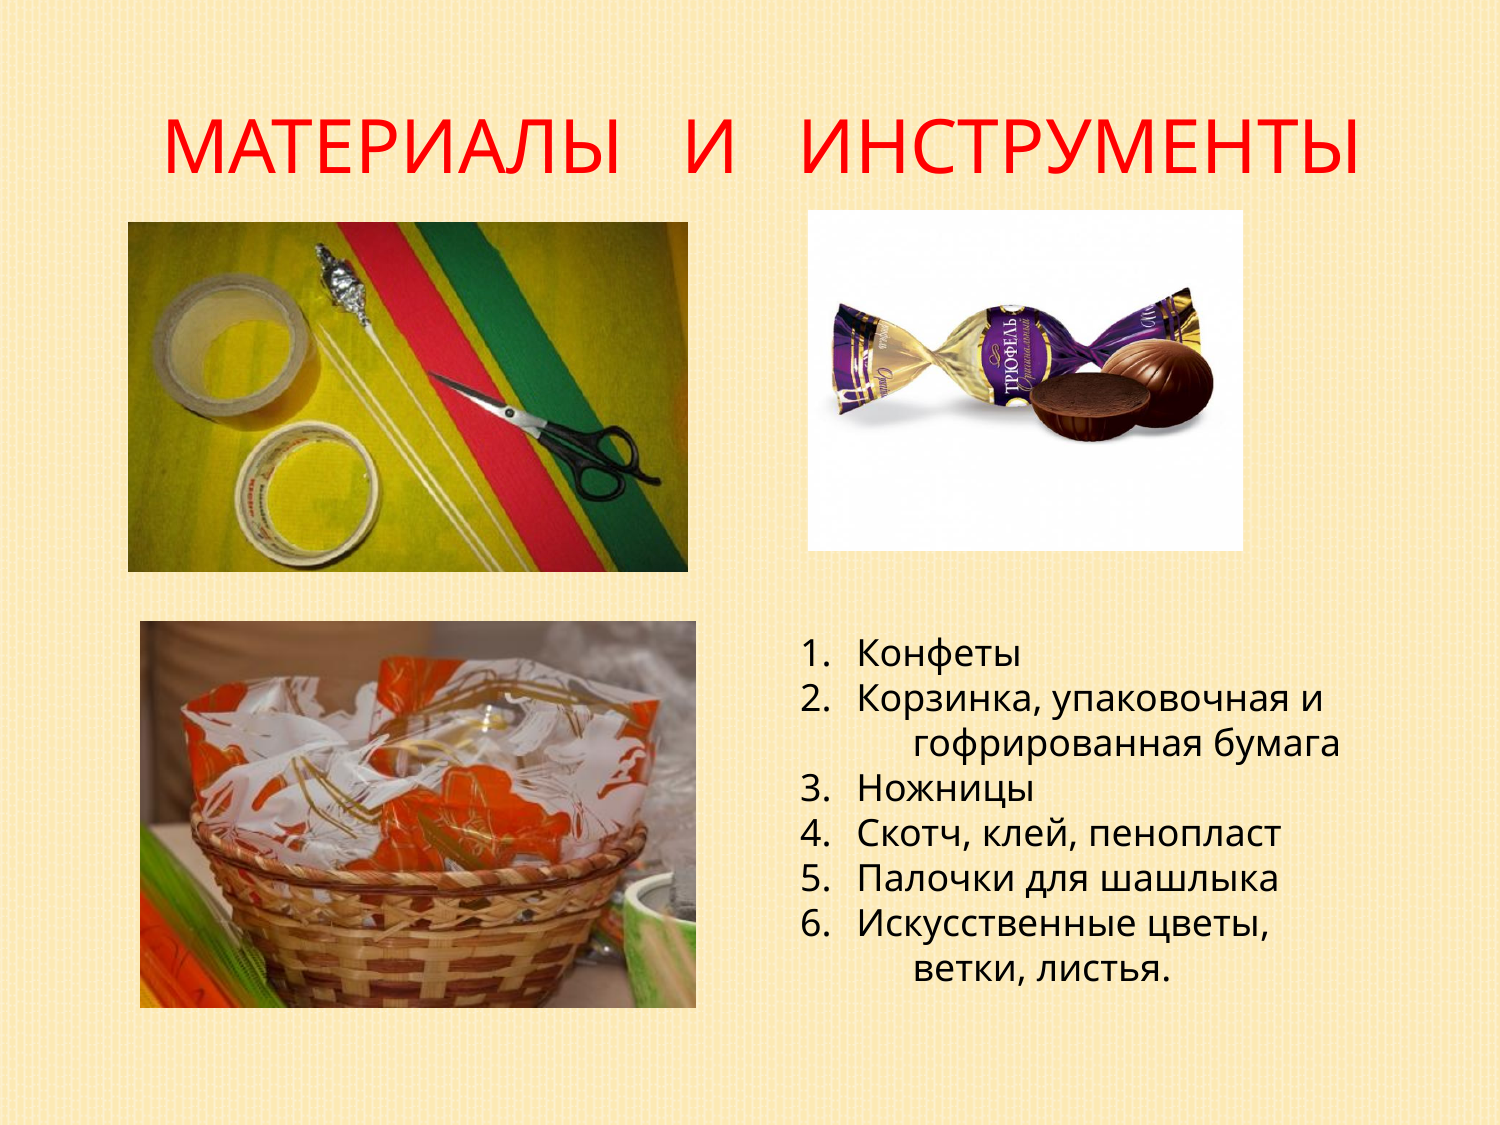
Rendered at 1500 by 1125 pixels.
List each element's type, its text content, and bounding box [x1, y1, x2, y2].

picture [128, 222, 688, 572]
title Материалы и инструменты [50, 75, 1476, 213]
picture [140, 621, 696, 1008]
picture [808, 210, 1243, 551]
text_box Конфеты Корзинка, упаковочная и гофрированная бумага Ножницы Скотч, клей, пенопласт Палочки для шашлыка Искусственные цветы, ветки, листья. [785, 621, 1407, 1000]
